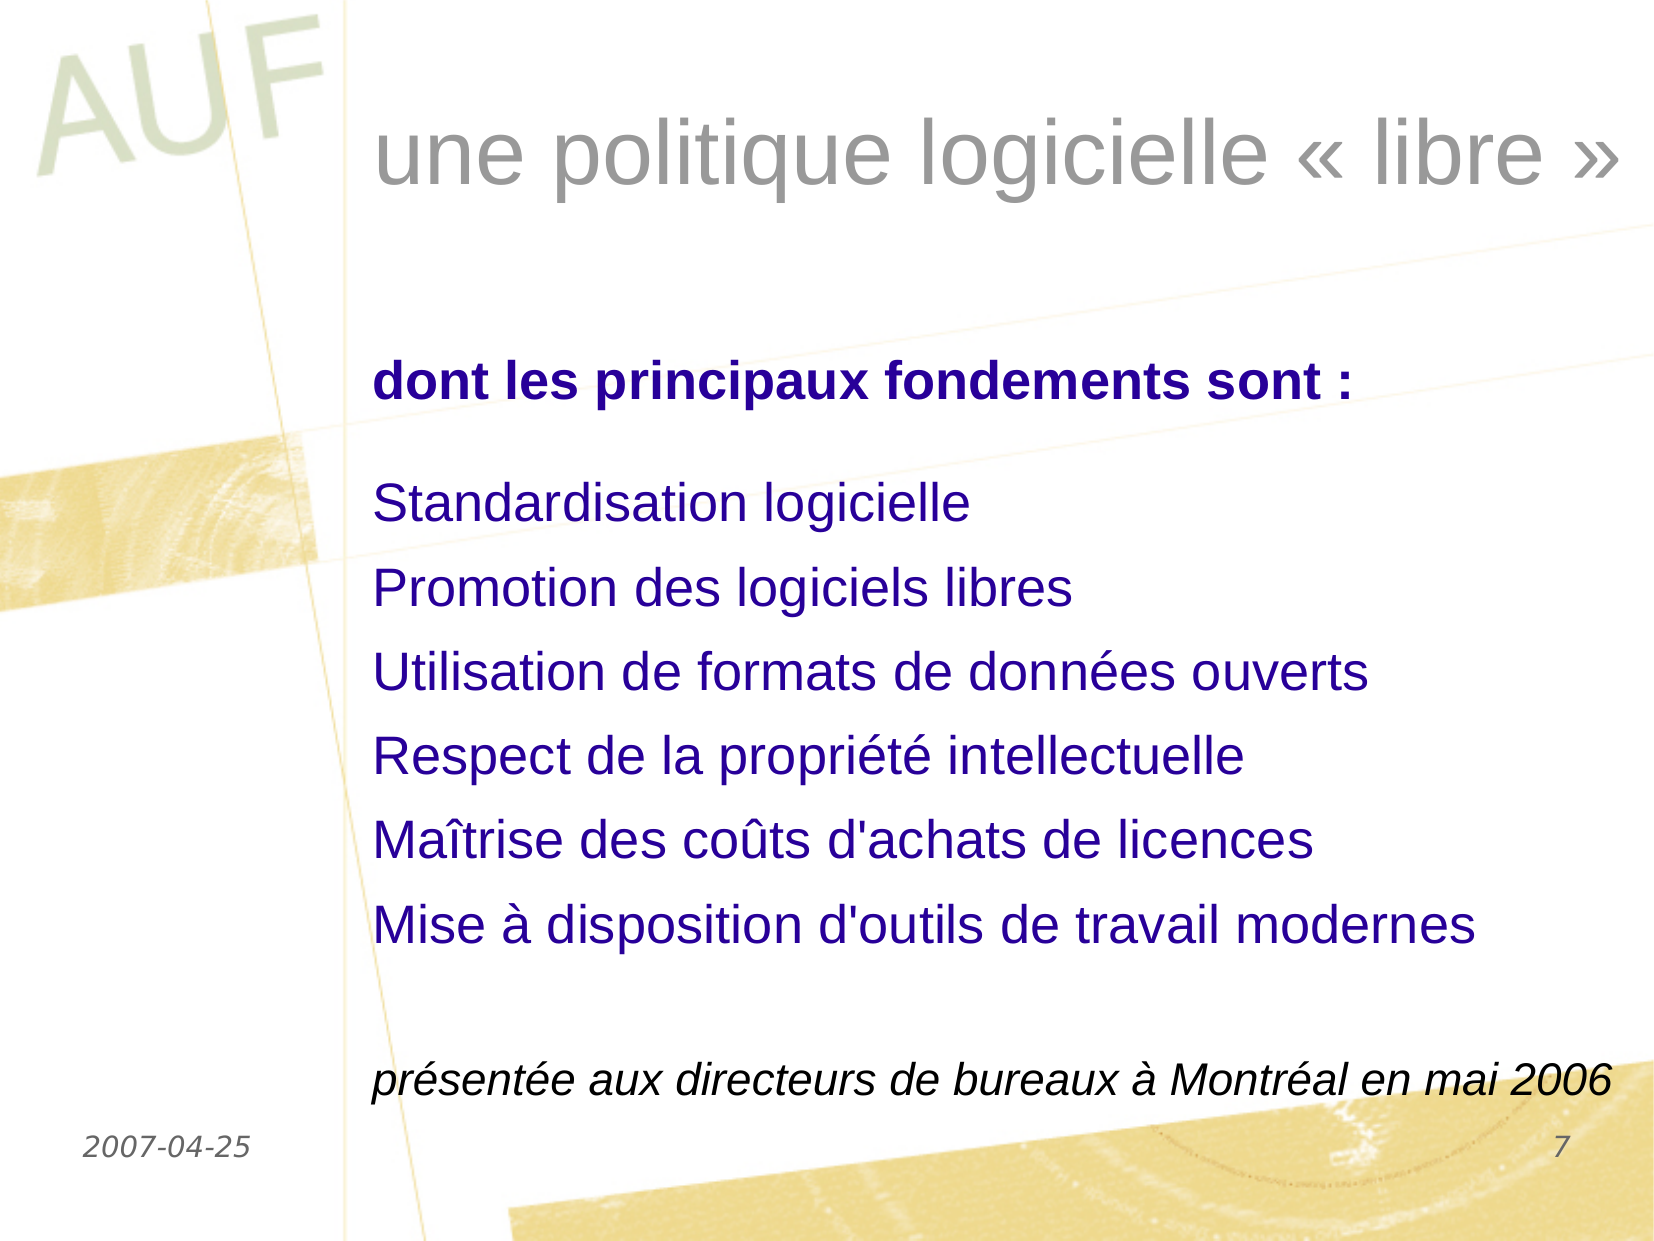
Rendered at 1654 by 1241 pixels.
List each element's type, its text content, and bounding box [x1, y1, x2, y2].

list dont les principaux fondements sont : Standardisation logicielle Promotion des logiciels libres Utilisation de formats de données ouverts Respect de la propriété intellectuelle Maîtrise des coûts d'achats de licences Mise à disposition d'outils de travail modernes présentée aux directeurs de bureaux à Montréal en mai 2006 [354, 290, 1625, 1094]
title une politique logicielle « libre » [354, 56, 1625, 250]
picture [0, 0, 1654, 1241]
